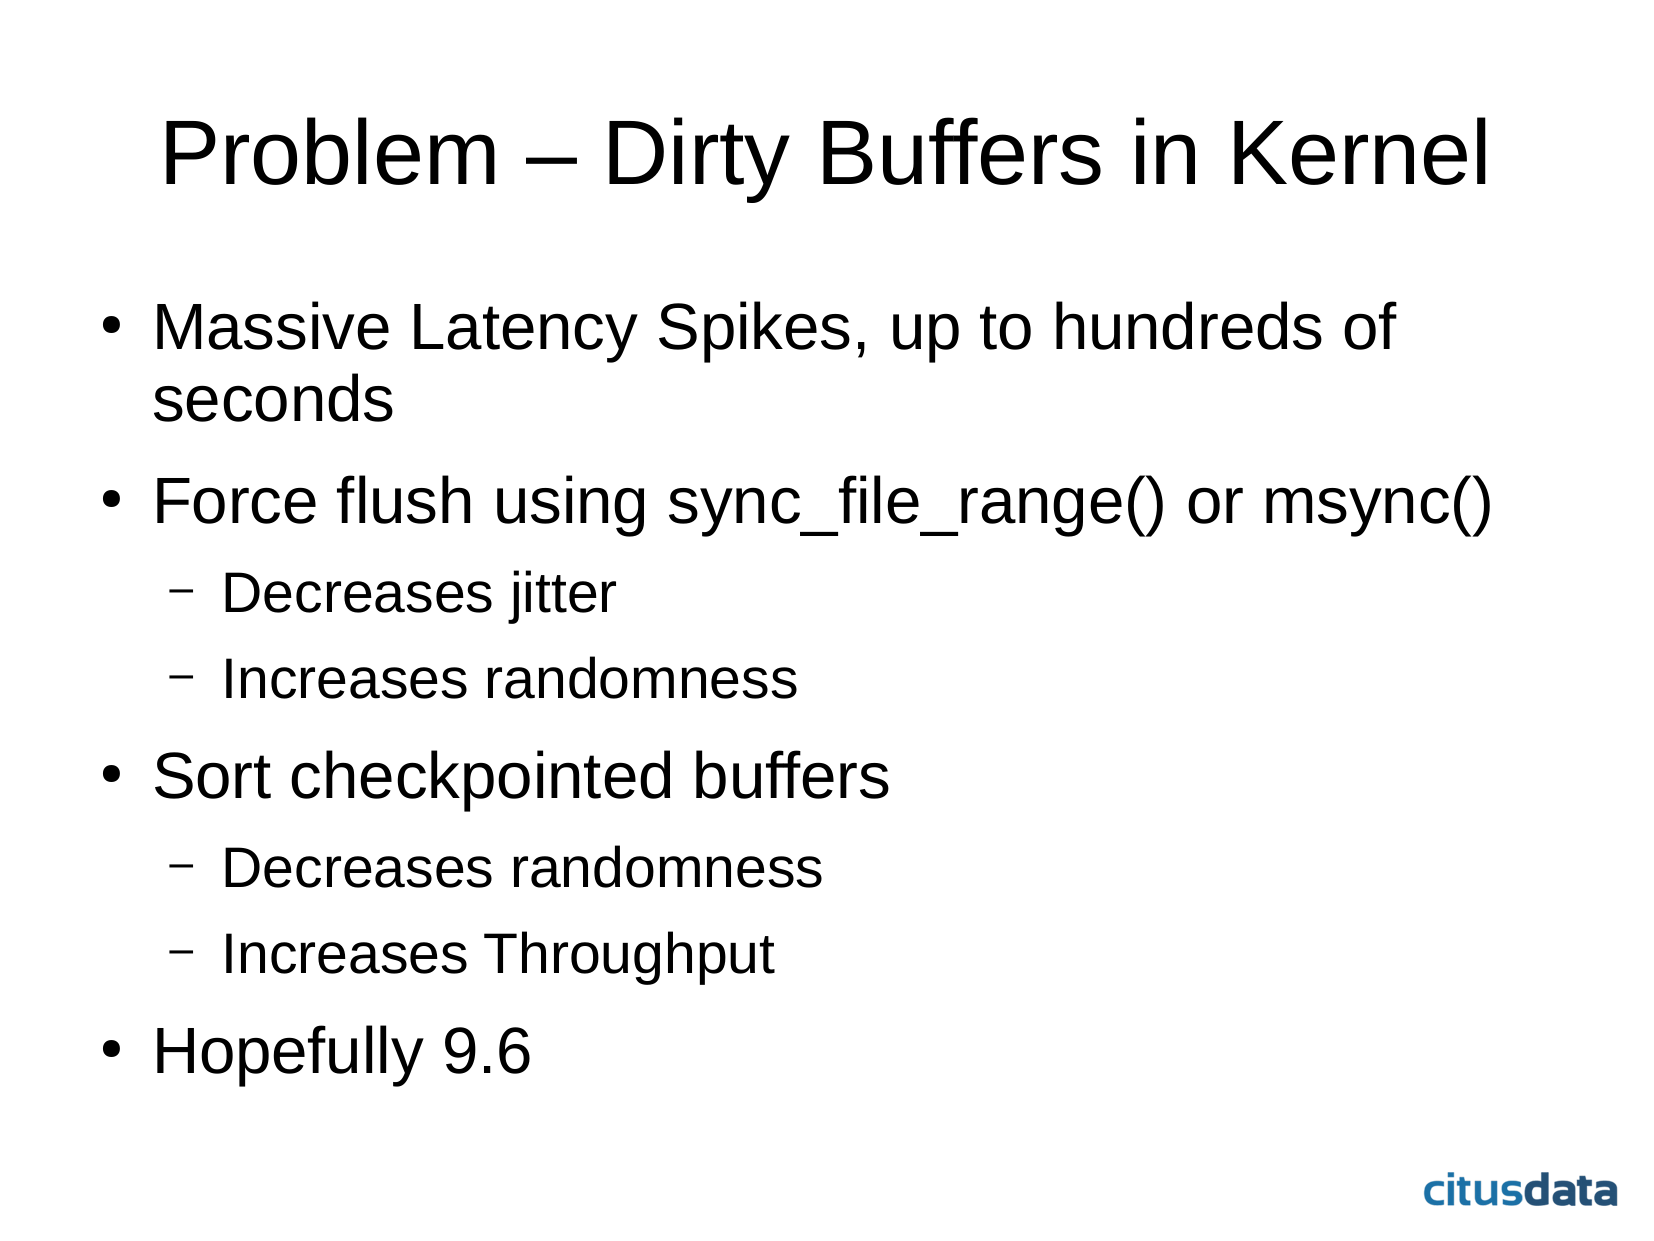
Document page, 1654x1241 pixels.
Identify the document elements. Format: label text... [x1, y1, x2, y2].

title Problem – Dirty Buffers in Kernel [82, 49, 1571, 257]
list Massive Latency Spikes, up to hundreds of seconds Force flush using sync_file_range() or msync() Decreases jitter Increases randomness Sort checkpointed buffers Decreases randomness Increases Throughput Hopefully 9.6 [82, 290, 1571, 1096]
picture [1420, 1167, 1622, 1209]
